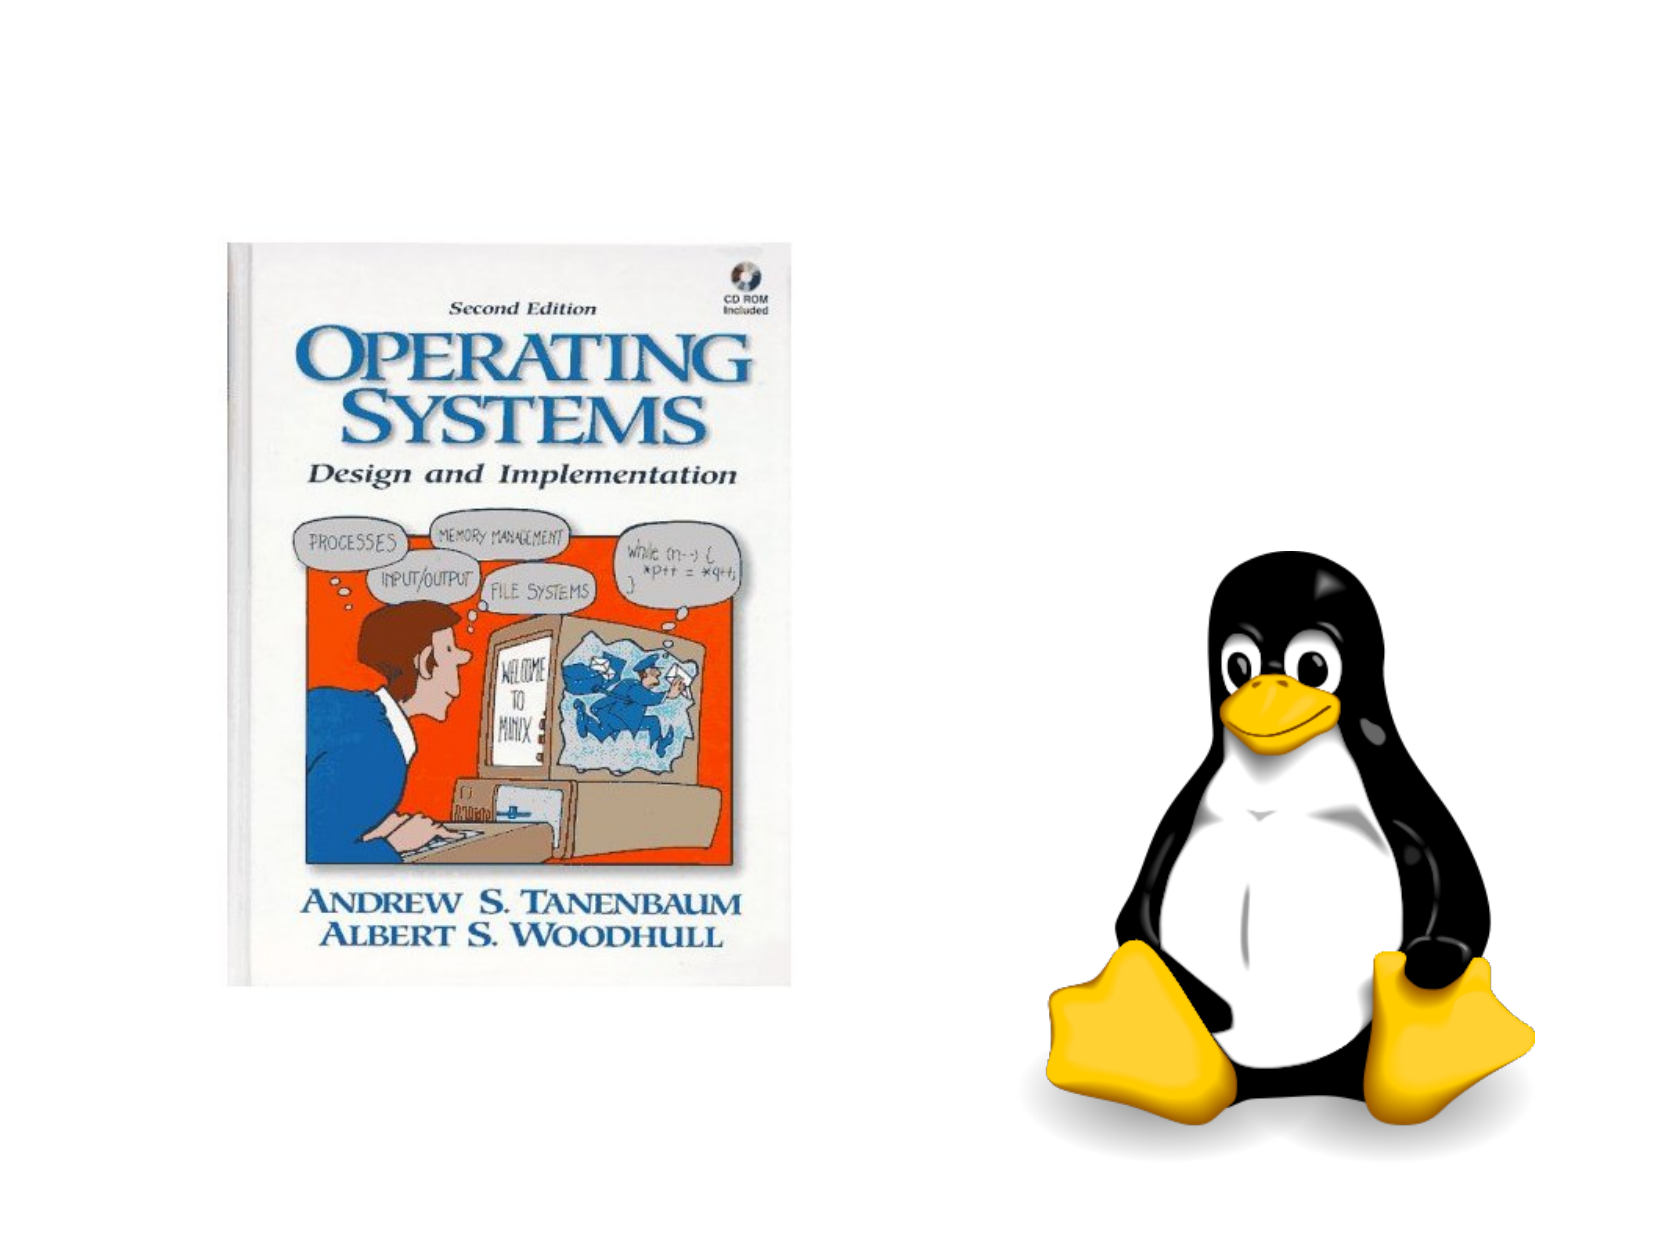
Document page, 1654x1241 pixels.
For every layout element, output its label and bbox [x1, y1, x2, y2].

picture [1012, 551, 1535, 1166]
picture [118, 224, 901, 1007]
